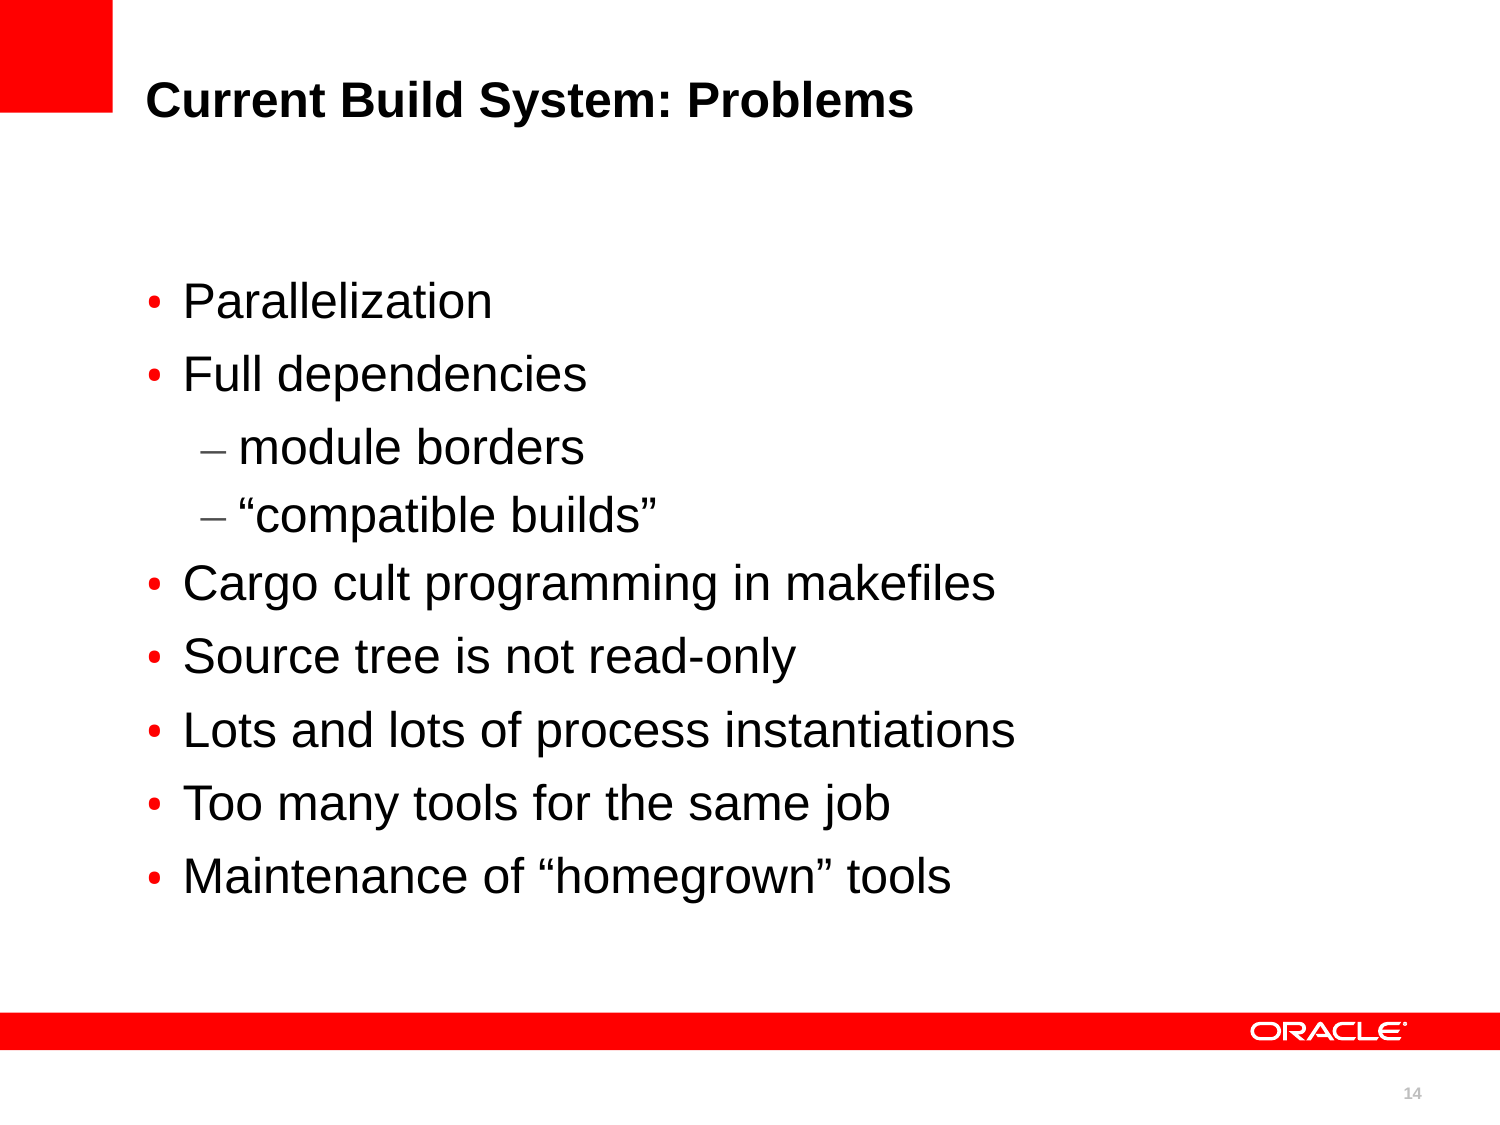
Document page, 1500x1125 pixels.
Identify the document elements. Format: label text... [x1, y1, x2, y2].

title Current Build System: Problems [145, 67, 1388, 220]
list Parallelization Full dependencies module borders “compatible builds” Cargo cult programming in makefiles Source tree is not read-only Lots and lots of process instantiations Too many tools for the same job Maintenance of “homegrown” tools [145, 272, 1423, 1077]
